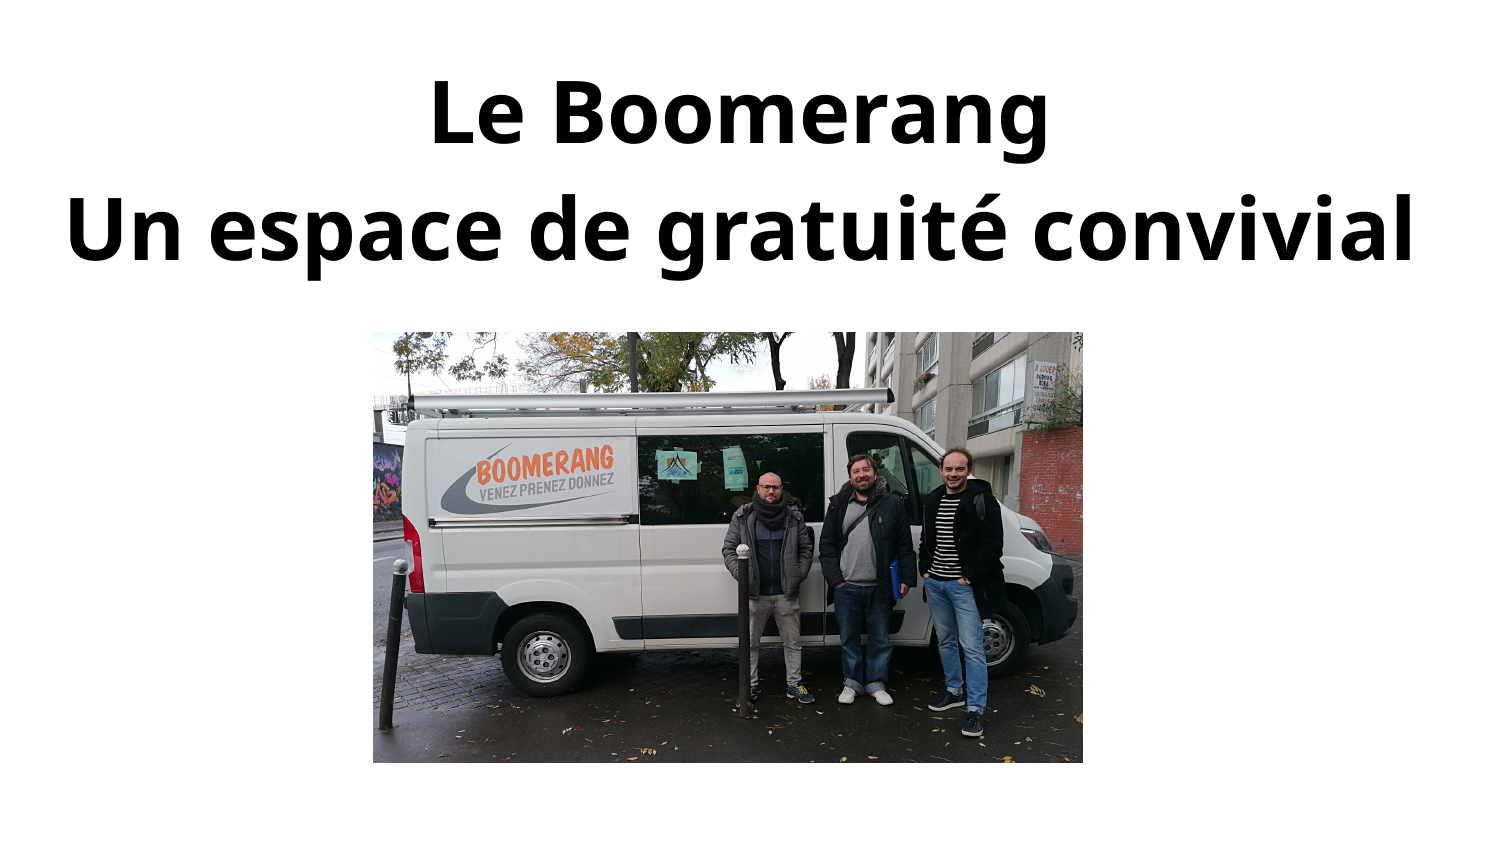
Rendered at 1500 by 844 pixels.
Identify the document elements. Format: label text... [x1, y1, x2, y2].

picture [373, 332, 1083, 763]
title Le Boomerang Un espace de gratuité convivial [40, 26, 1439, 302]
